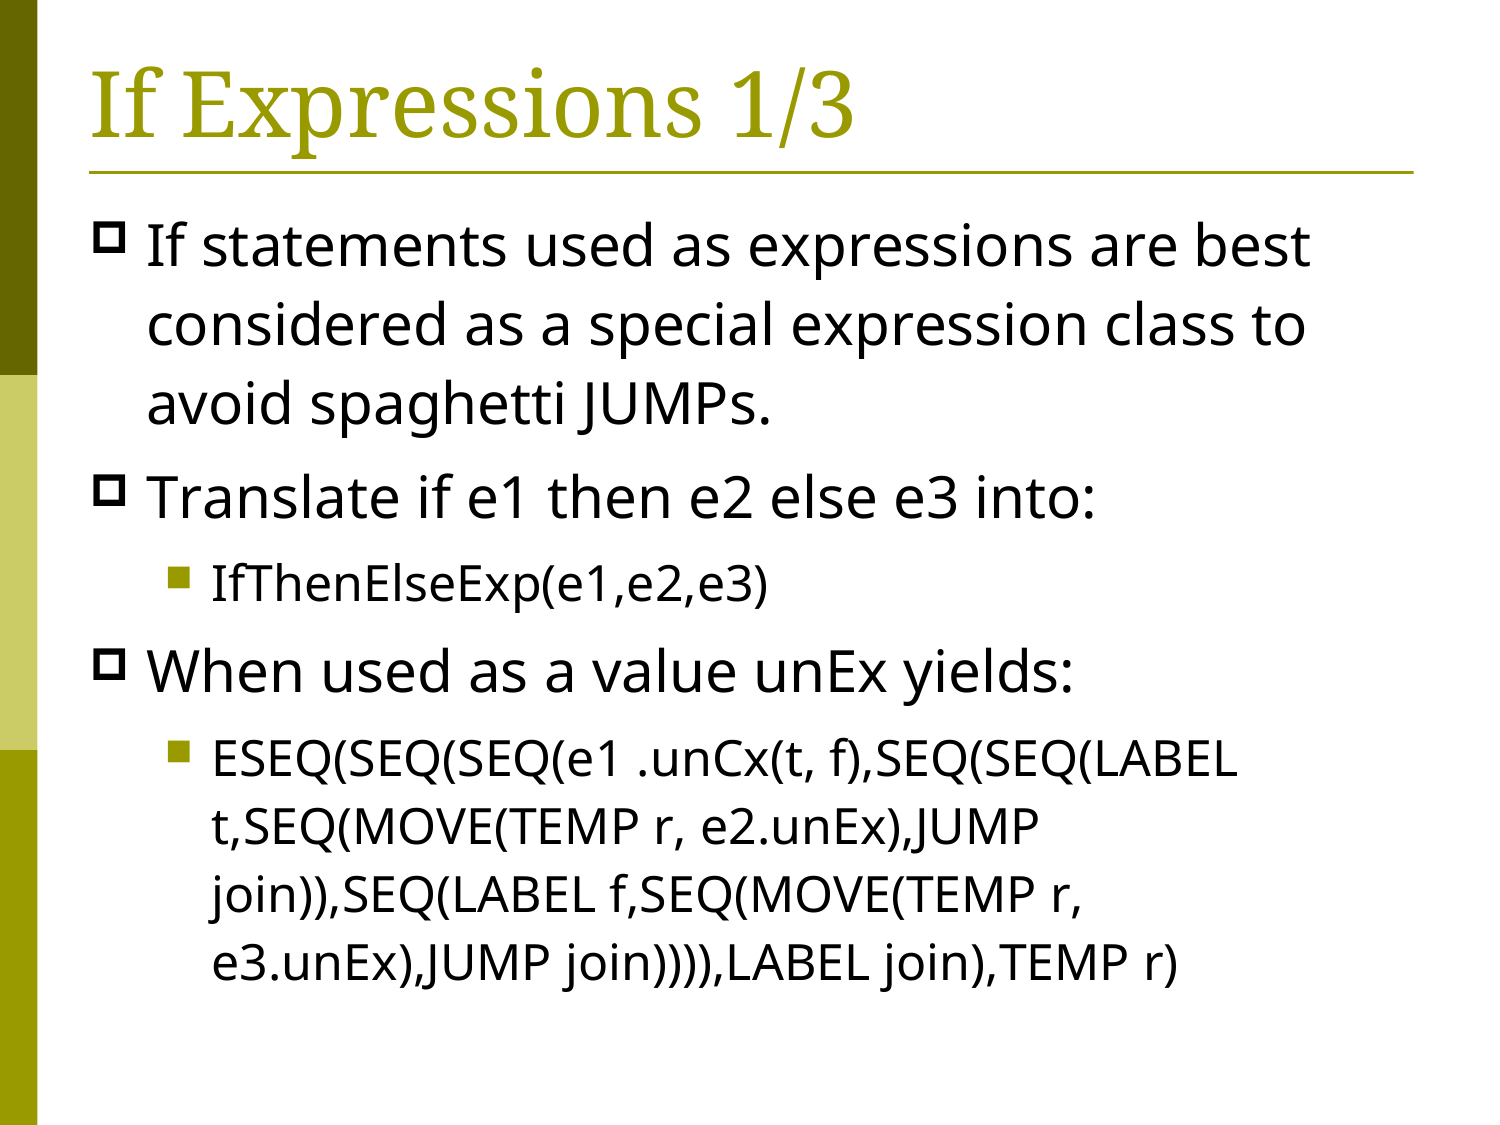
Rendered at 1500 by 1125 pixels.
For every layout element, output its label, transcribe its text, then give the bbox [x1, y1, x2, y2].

list If statements used as expressions are best considered as a special expression class to avoid spaghetti JUMPs. Translate if e1 then e2 else e3 into: IfThenElseExp(e1,e2,e3) When used as a value unEx yields: ESEQ(SEQ(SEQ(e1 .unCx(t, f),SEQ(SEQ(LABEL t,SEQ(MOVE(TEMP r, e2.unEx),JUMP join)),SEQ(LABEL f,SEQ(MOVE(TEMP r, e3.unEx),JUMP join)))),LABEL join),TEMP r) [75, 196, 1426, 1006]
title If Expressions 1/3 [75, 45, 1426, 173]
